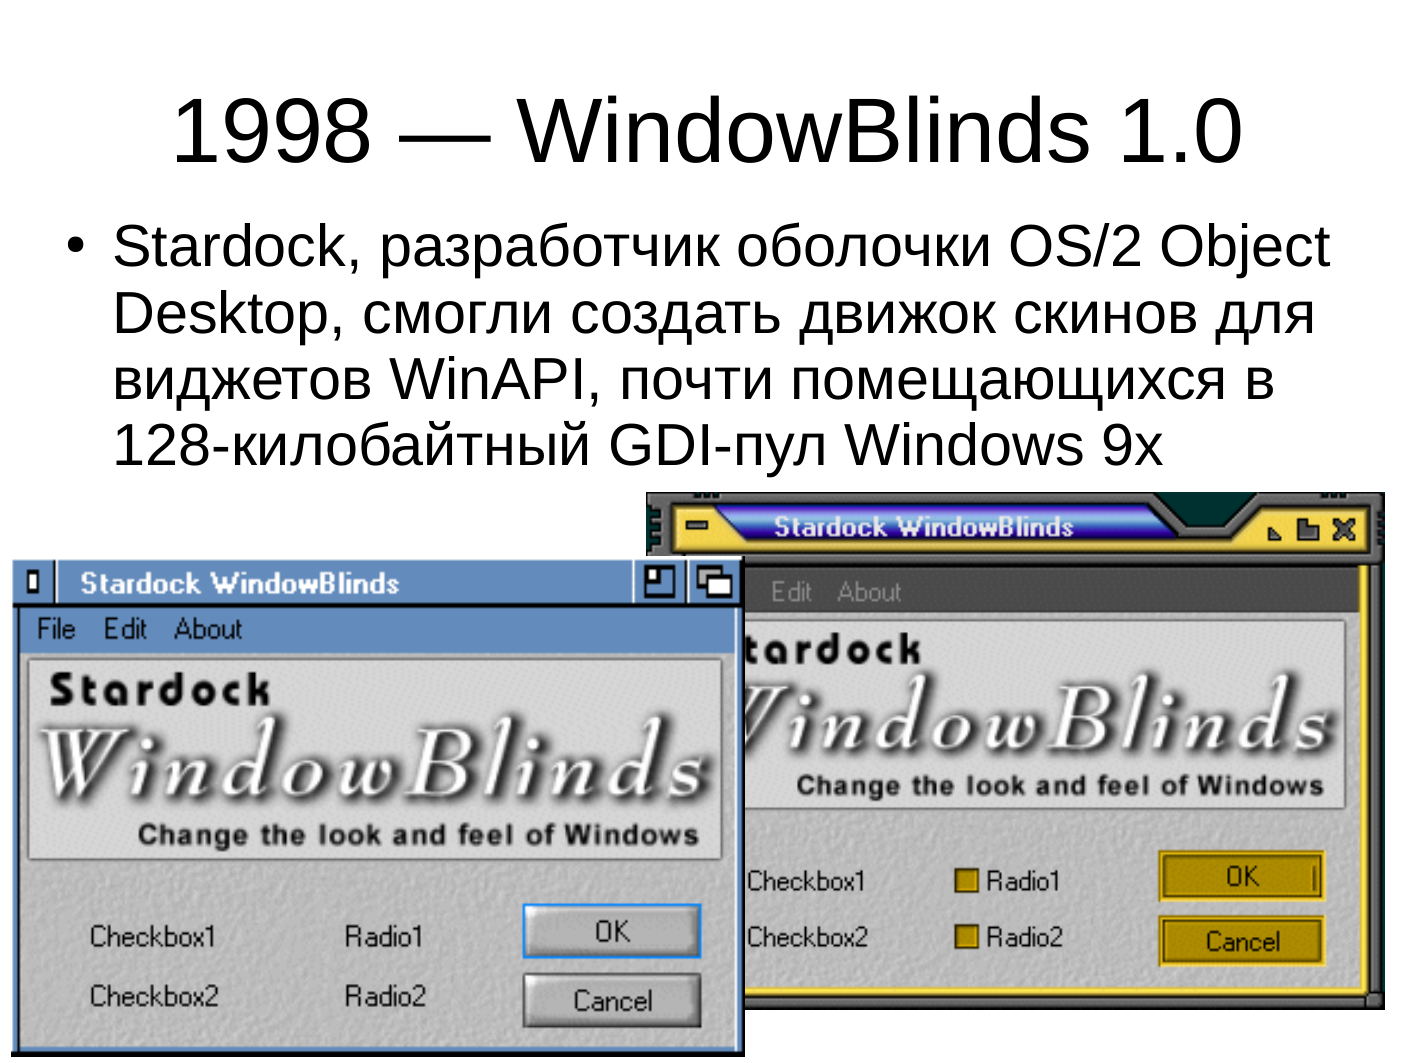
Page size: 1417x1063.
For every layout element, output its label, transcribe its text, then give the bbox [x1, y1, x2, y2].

list Stardock, разработчик оболочки OS/2 Object Desktop, смогли создать движок скинов для виджетов WinAPI, почти помещающихся в 128-килобайтный GDI-пул Windows 9x [49, 213, 1370, 536]
picture [11, 492, 1385, 1057]
title 1998 — WindowBlinds 1.0 [70, 42, 1346, 213]
